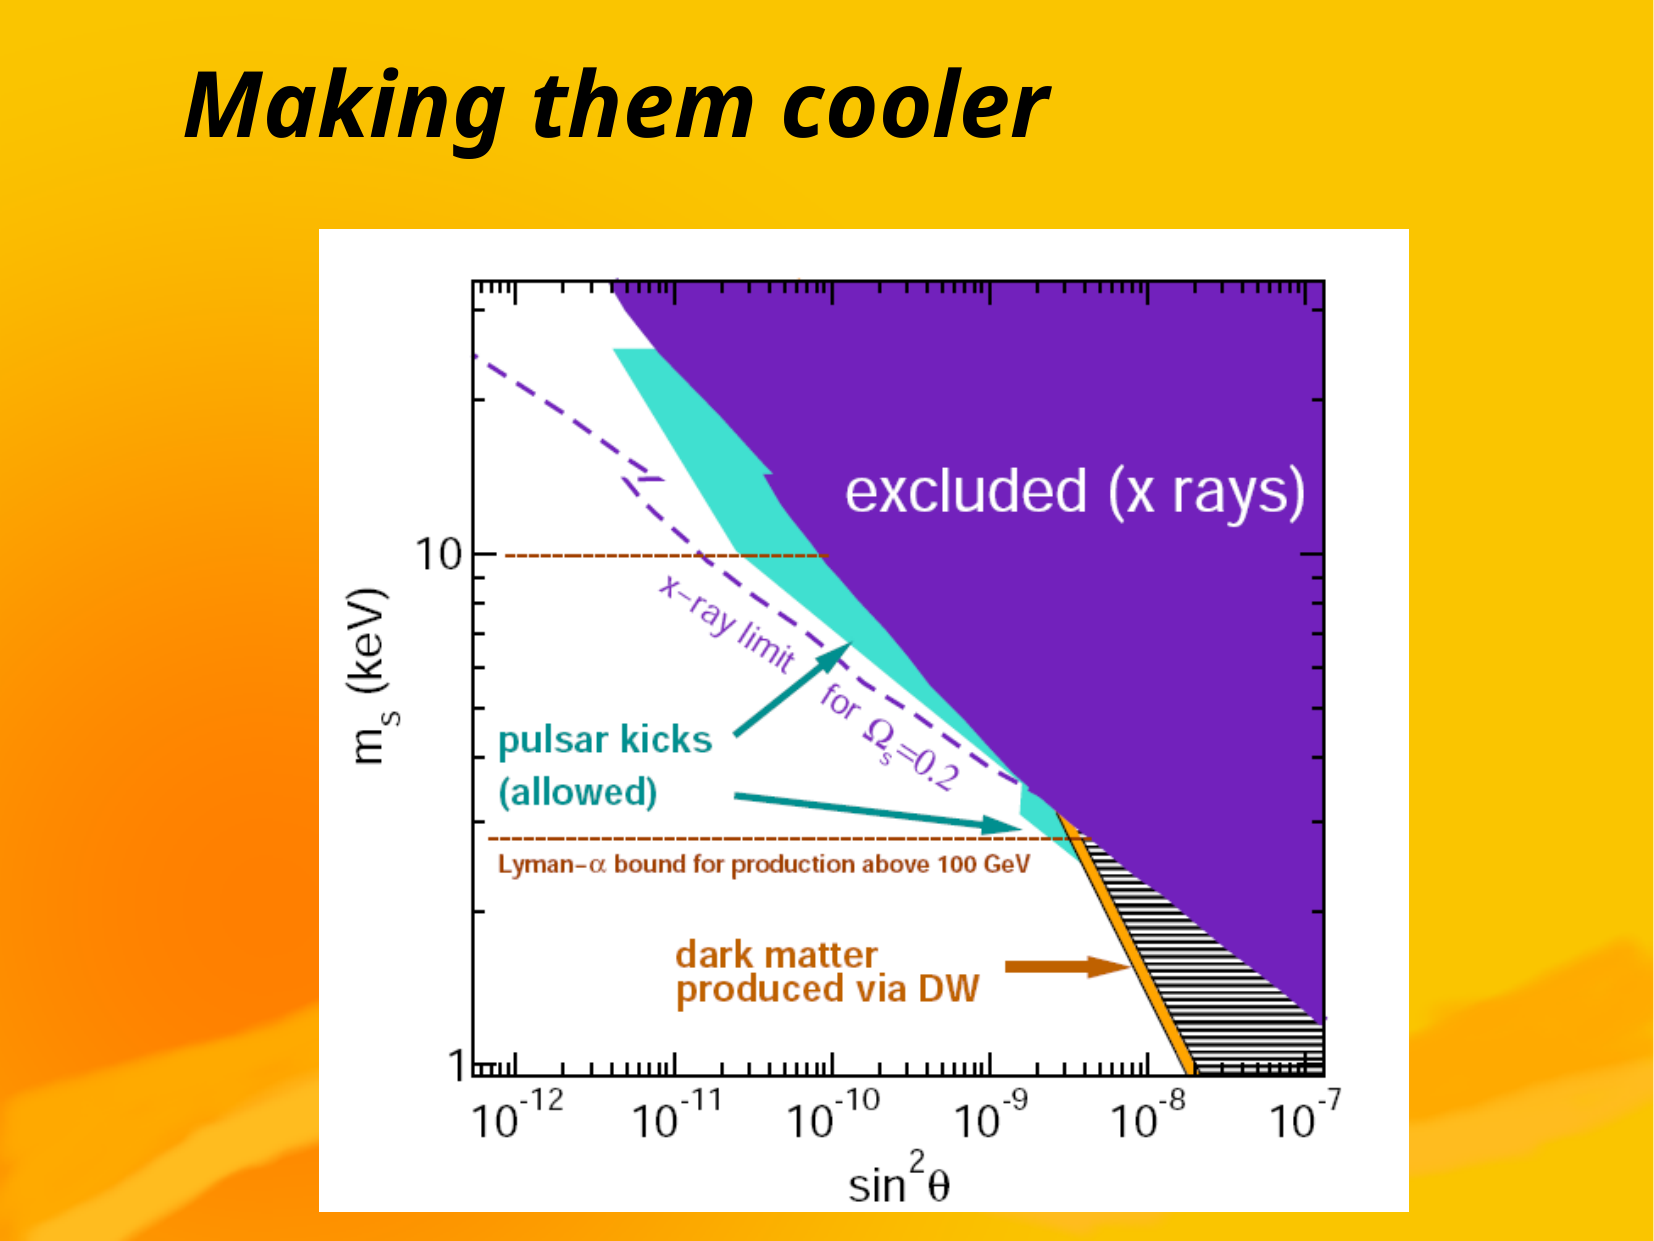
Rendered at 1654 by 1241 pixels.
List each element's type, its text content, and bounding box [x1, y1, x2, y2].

title Making them cooler [182, 0, 1595, 246]
picture [0, 0, 1654, 1241]
